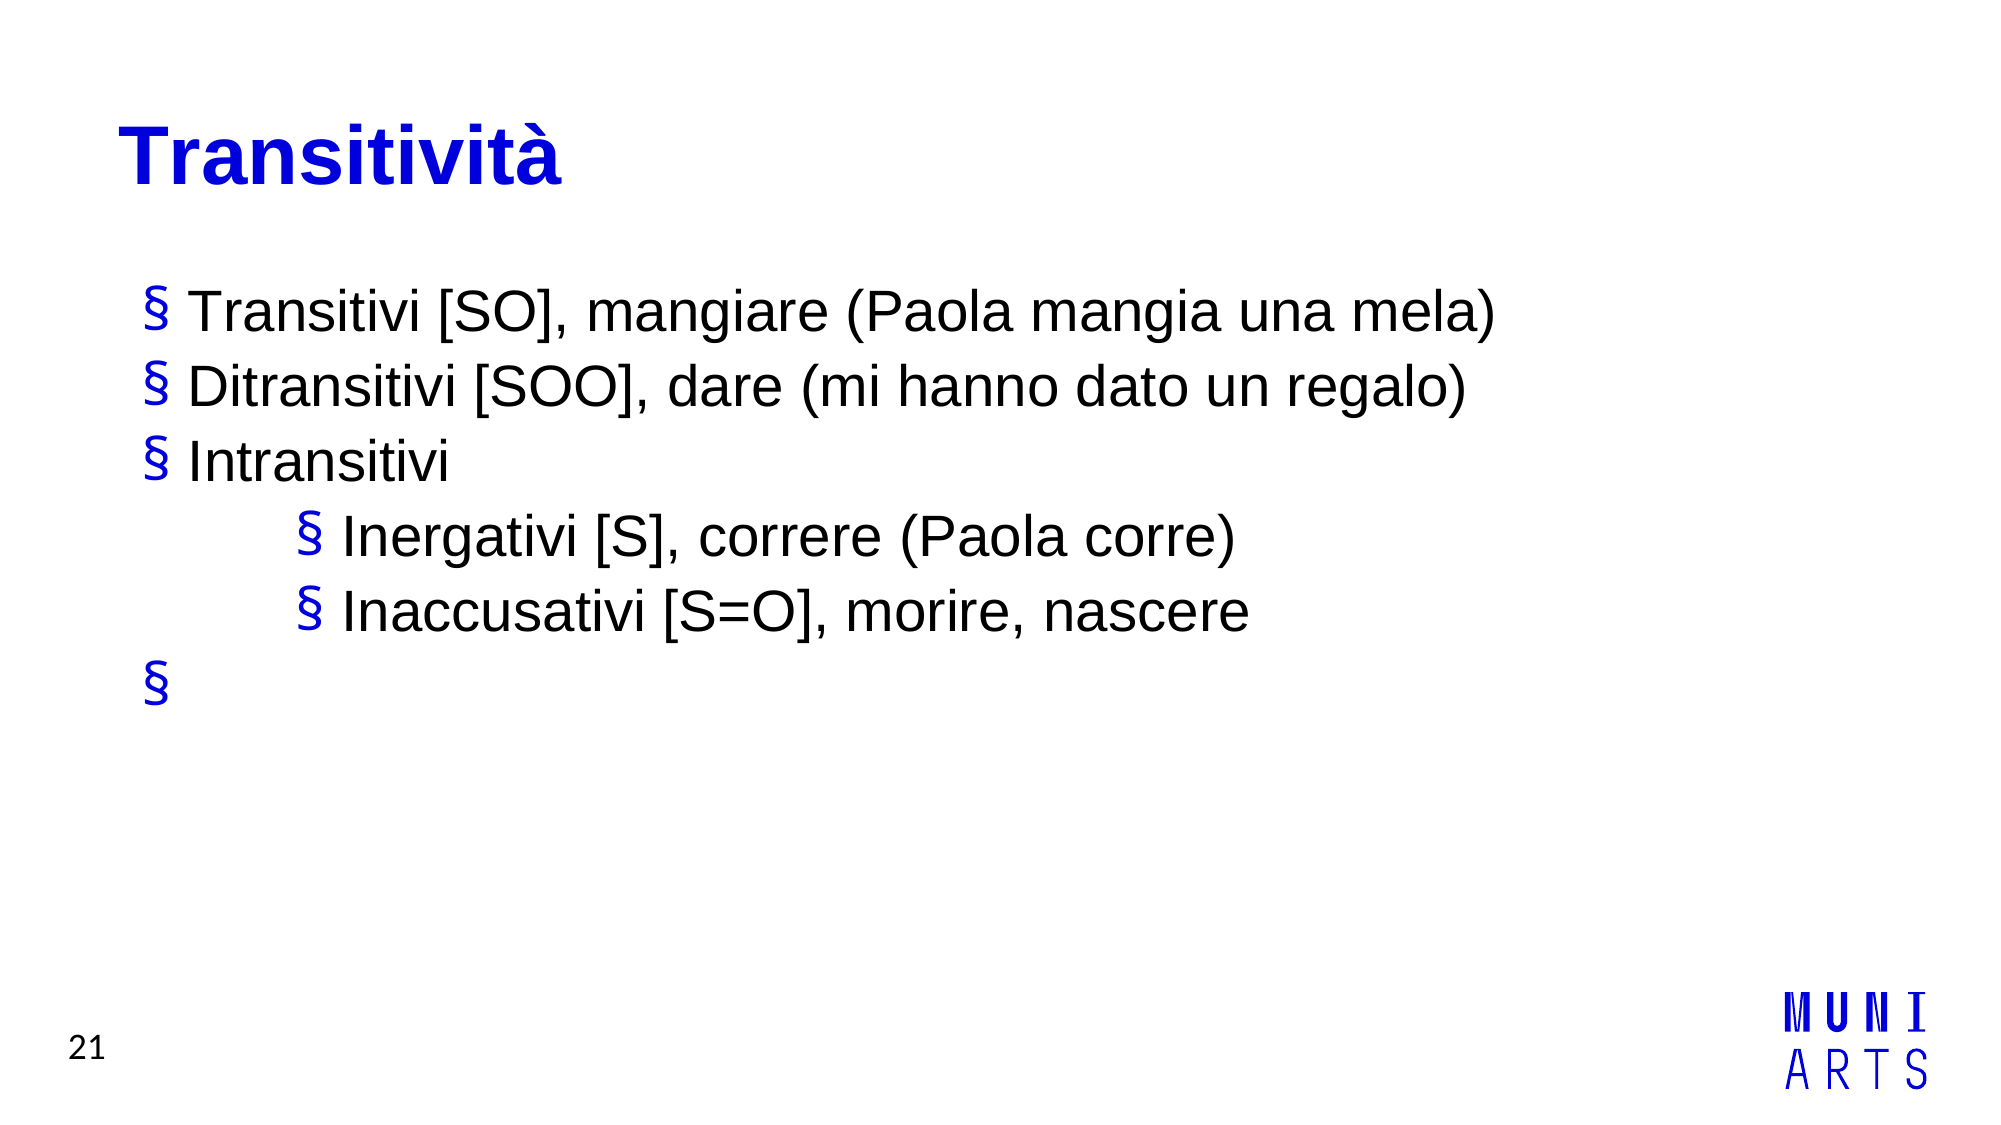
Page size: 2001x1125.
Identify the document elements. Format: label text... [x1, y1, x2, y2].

title Transitività [118, 118, 1883, 193]
list Transitivi [SO], mangiare (Paola mangia una mela) Ditransitivi [SOO], dare (mi hanno dato un regalo) Intransitivi Inergativi [S], correre (Paola corre) Inaccusativi [S=O], morire, nascere [118, 268, 1976, 860]
text_box [67, 1021, 110, 1063]
